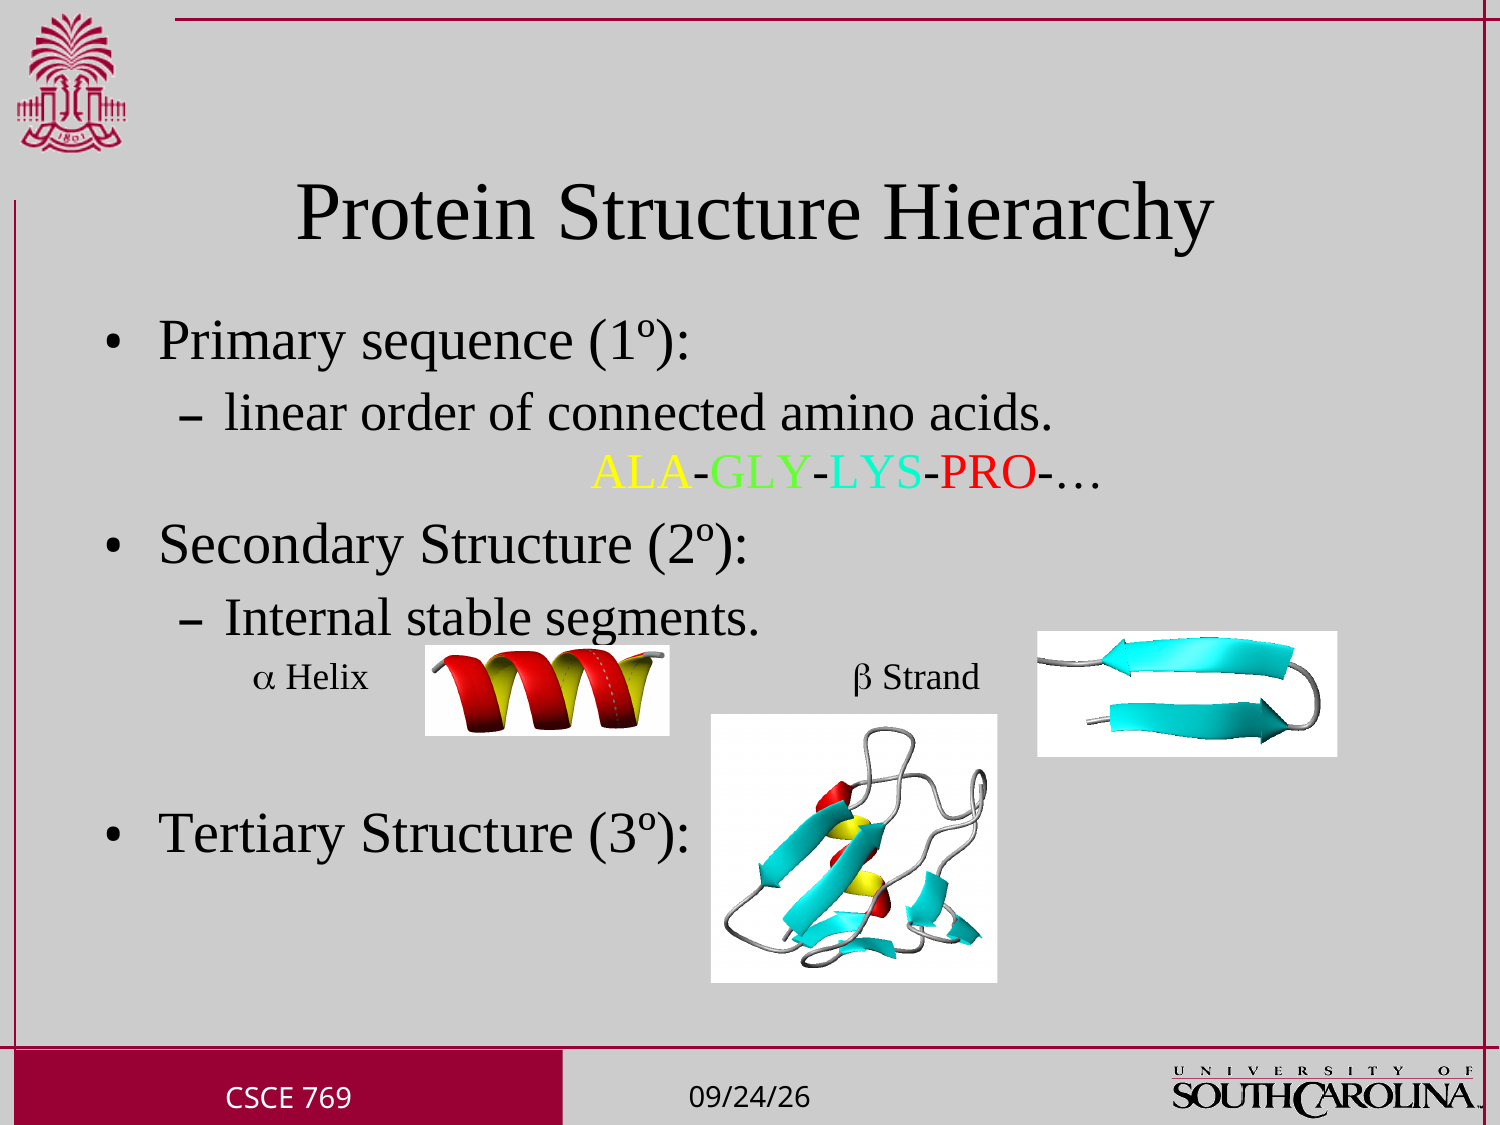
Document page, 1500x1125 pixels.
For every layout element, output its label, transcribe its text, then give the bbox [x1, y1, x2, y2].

picture [1037, 631, 1338, 757]
picture [710, 714, 998, 983]
picture [12, 12, 131, 155]
picture [425, 645, 670, 736]
title Protein Structure Hierarchy [87, 77, 1426, 266]
text_box ALA-GLY-LYS-PRO-… [575, 431, 1119, 507]
list Primary sequence (1º): linear order of connected amino acids. Secondary Structure (2º): Internal stable segments.  Helix  Strand Tertiary Structure (3º): [87, 299, 1426, 963]
picture [1162, 1049, 1483, 1125]
